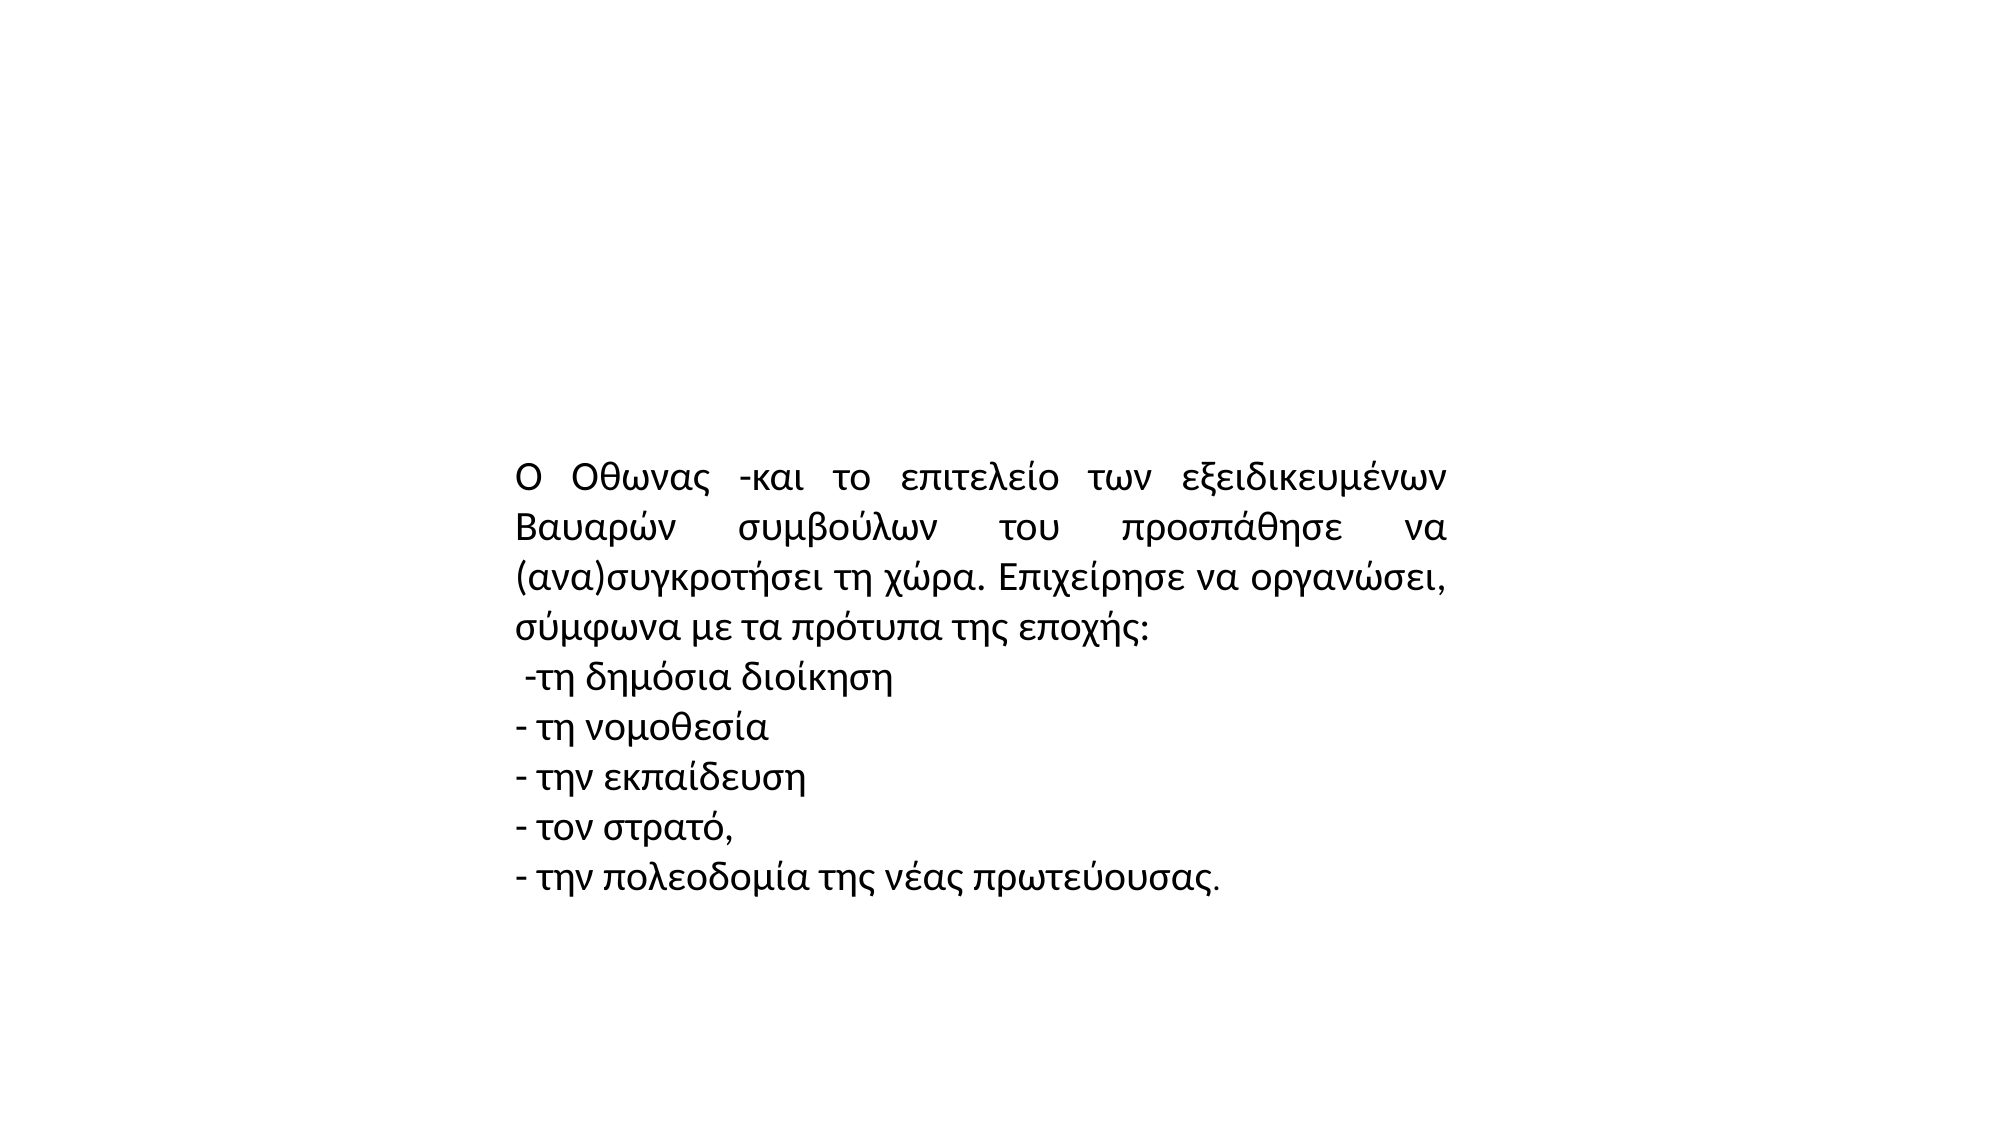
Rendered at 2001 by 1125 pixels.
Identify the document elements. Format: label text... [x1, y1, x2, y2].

text_box Ο Όθωνας -και το επιτελείο των εξειδικευμένων Βαυαρών συμβούλων του προσπάθησε να (ανα)συγκροτήσει τη χώρα. Επιχείρησε να οργανώσει, σύμφωνα με τα πρότυπα της εποχής: -τη δημόσια διοίκηση - τη νομοθεσία - την εκπαίδευση - τον στρατό, - την πολεοδομία της νέας πρωτεύουσας. [499, 441, 1500, 911]
